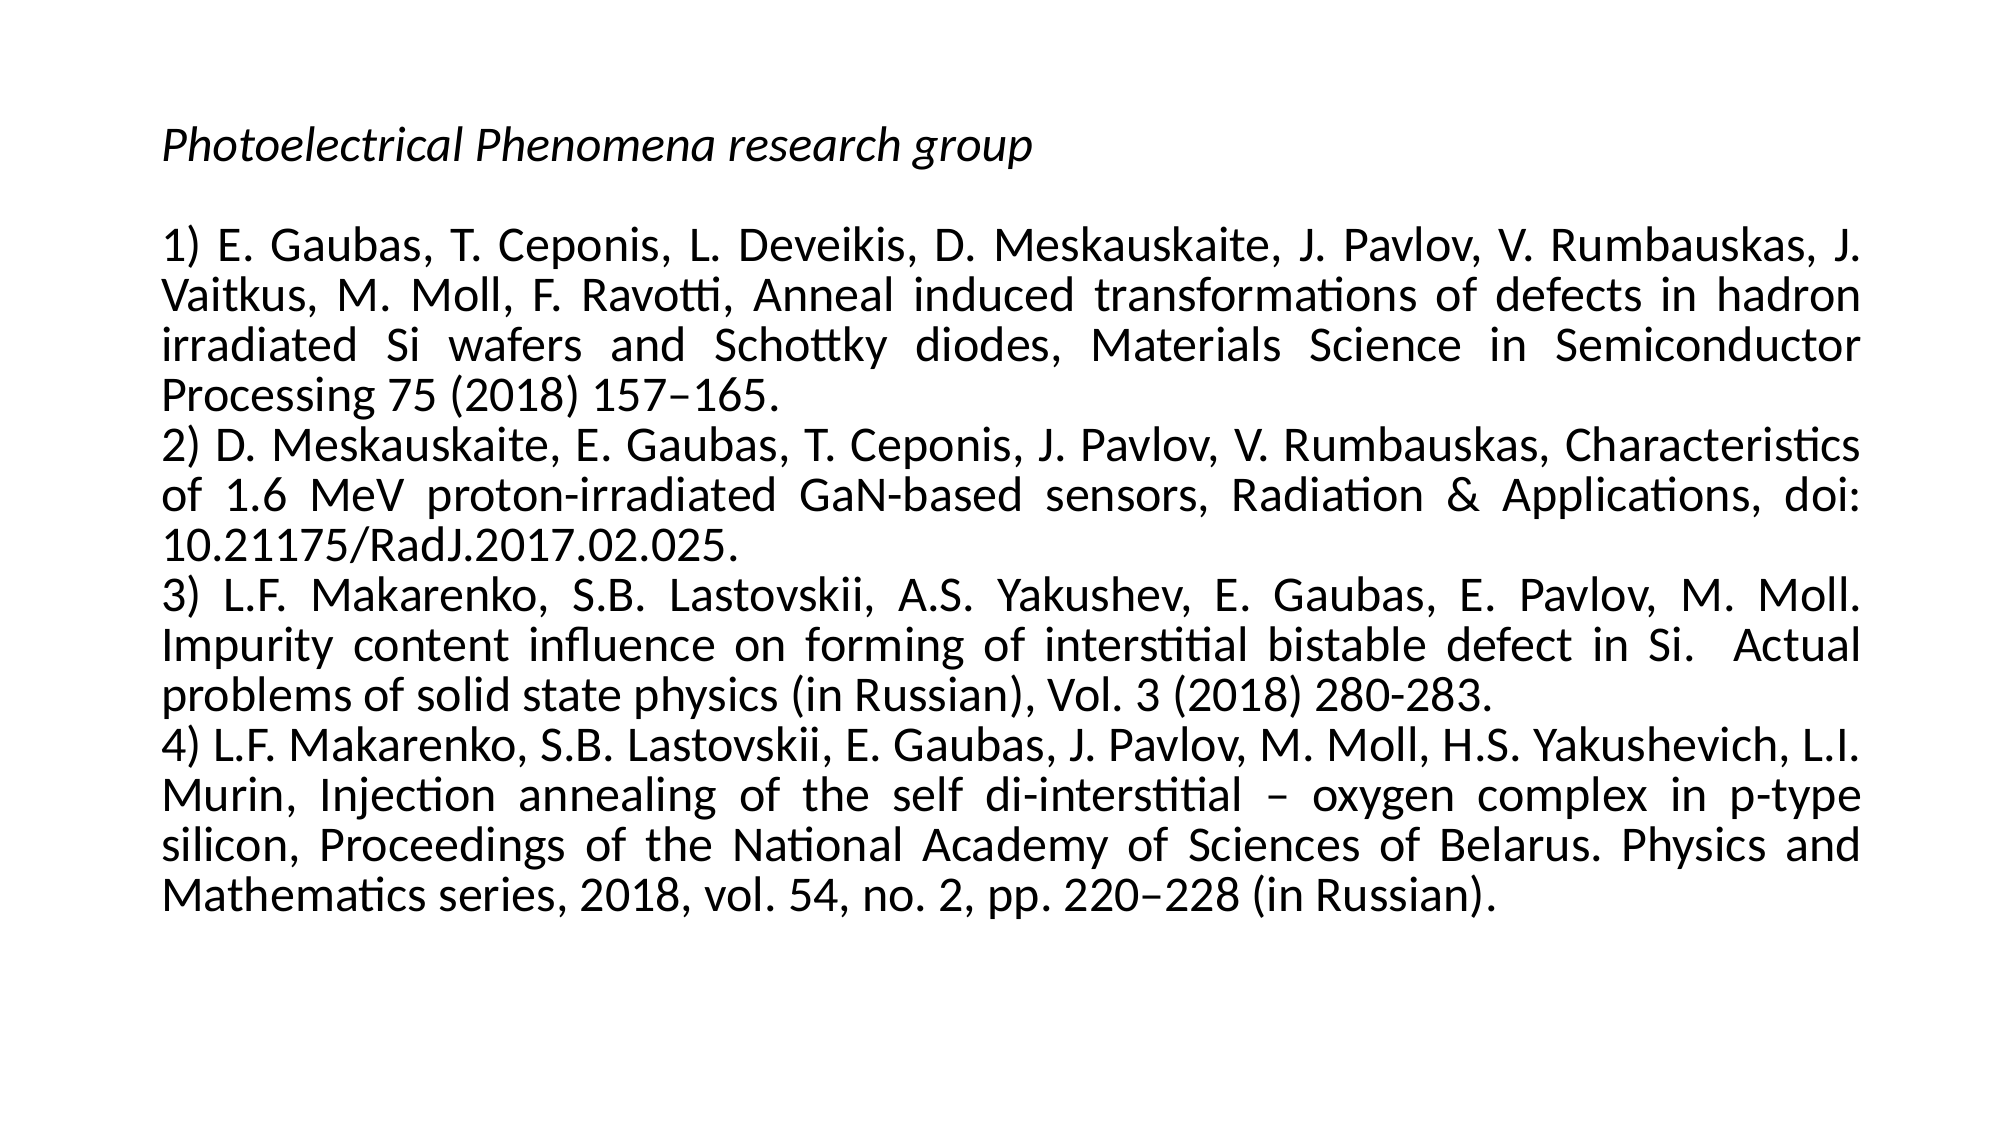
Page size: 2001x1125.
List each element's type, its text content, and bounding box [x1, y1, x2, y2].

text_box Photoelectrical Phenomena research group E. Gaubas, T. Ceponis, L. Deveikis, D. Meskauskaite, J. Pavlov, V. Rumbauskas, J. Vaitkus, M. Moll, F. Ravotti, Anneal induced transformations of defects in hadron irradiated Si wafers and Schottky diodes, Materials Science in Semiconductor Processing 75 (2018) 157–165. D. Meskauskaite, E. Gaubas, T. Ceponis, J. Pavlov, V. Rumbauskas, Characteristics of 1.6 MeV proton-irradiated GaN-based sensors, Radiation & Applications, doi: 10.21175/RadJ.2017.02.025. L.F. Makarenko, S.B. Lastovskii, A.S. Yakushev, E. Gaubas, E. Pavlov, M. Moll. Impurity content influence on forming of interstitial bistable defect in Si. Actual problems of solid state physics (in Russian), Vol. 3 (2018) 280-283. L.F. Makarenko, S.B. Lastovskii, E. Gaubas, J. Pavlov, M. Moll, H.S. Yakushevich, L.I. Murin, Injection annealing of the self di-interstitial – oxygen complex in p-type silicon, Proceedings of the National Academy of Sciences of Belarus. Physics and Mathematics series, 2018, vol. 54, no. 2, pp. 220–228 (in Russian). [146, 116, 1878, 931]
